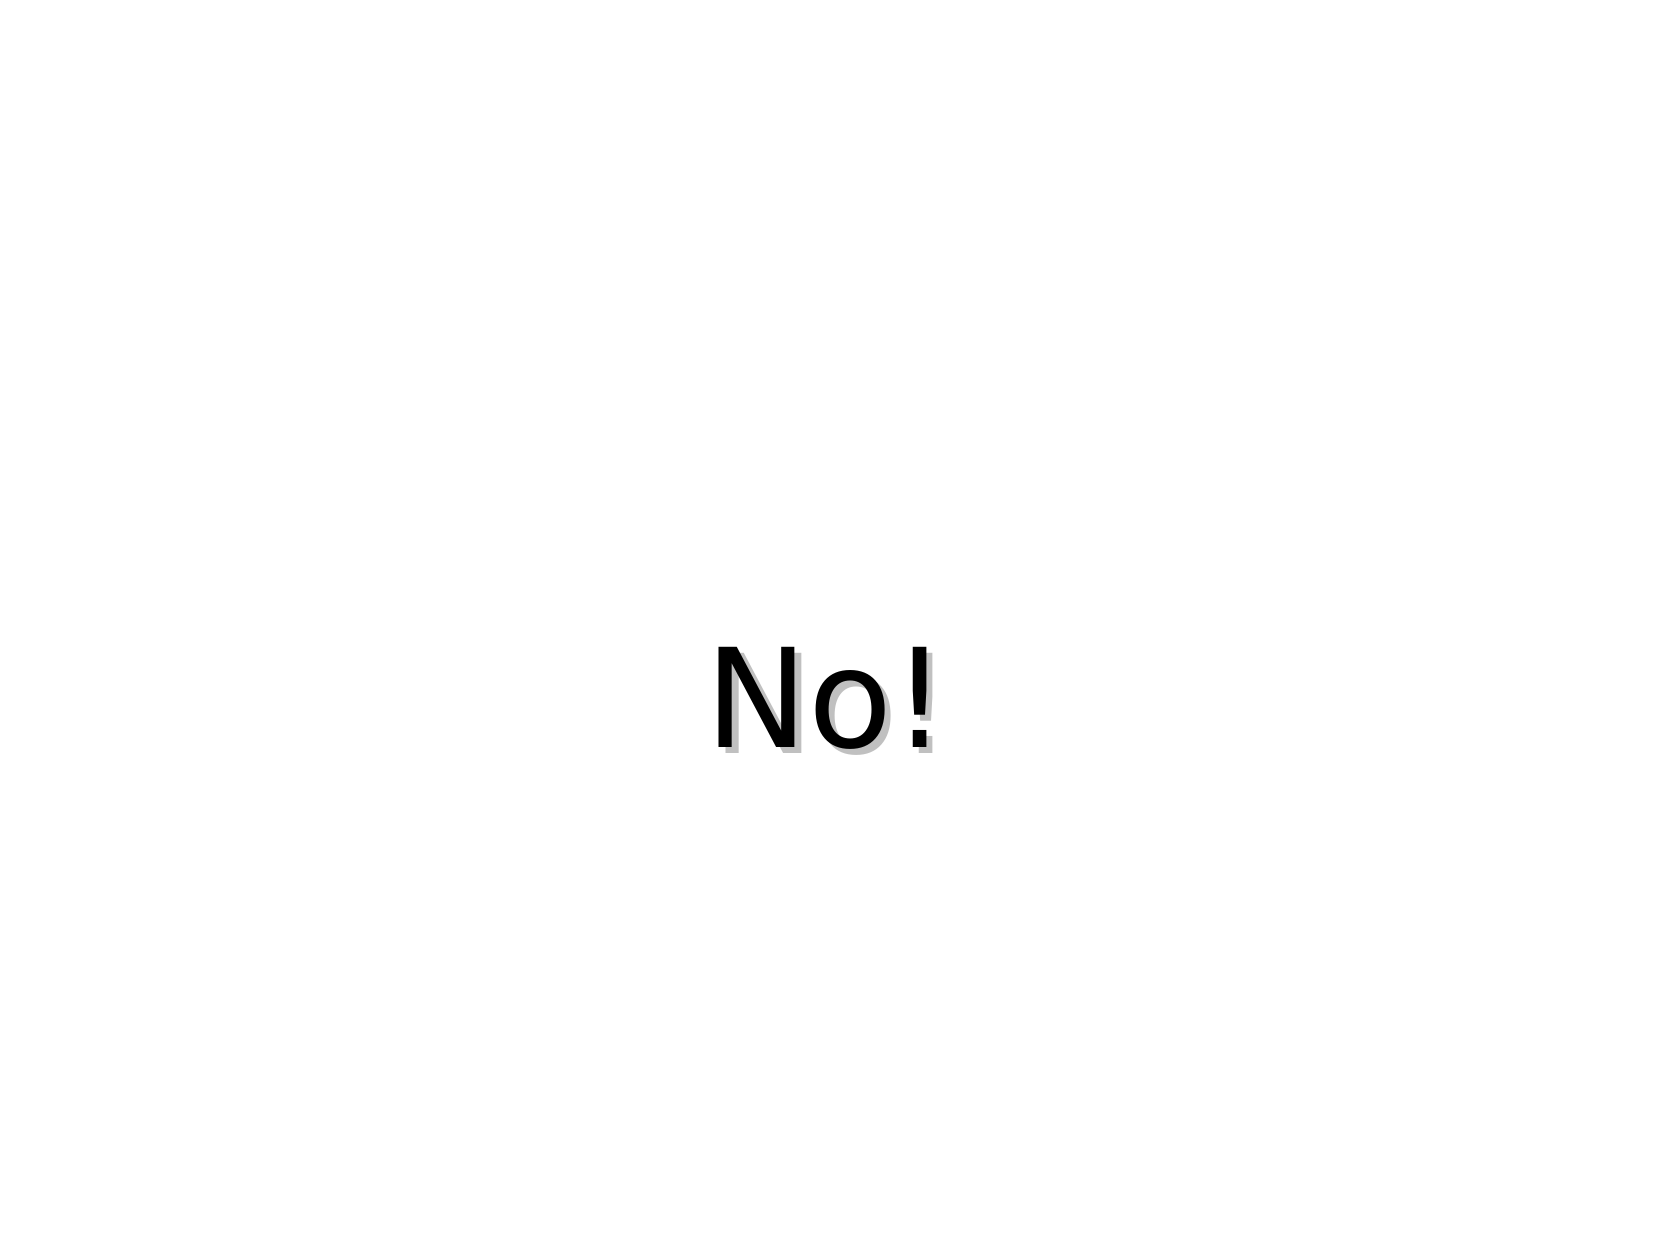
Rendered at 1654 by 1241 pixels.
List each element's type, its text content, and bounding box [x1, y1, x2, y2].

subtitle No! [82, 290, 1571, 1109]
